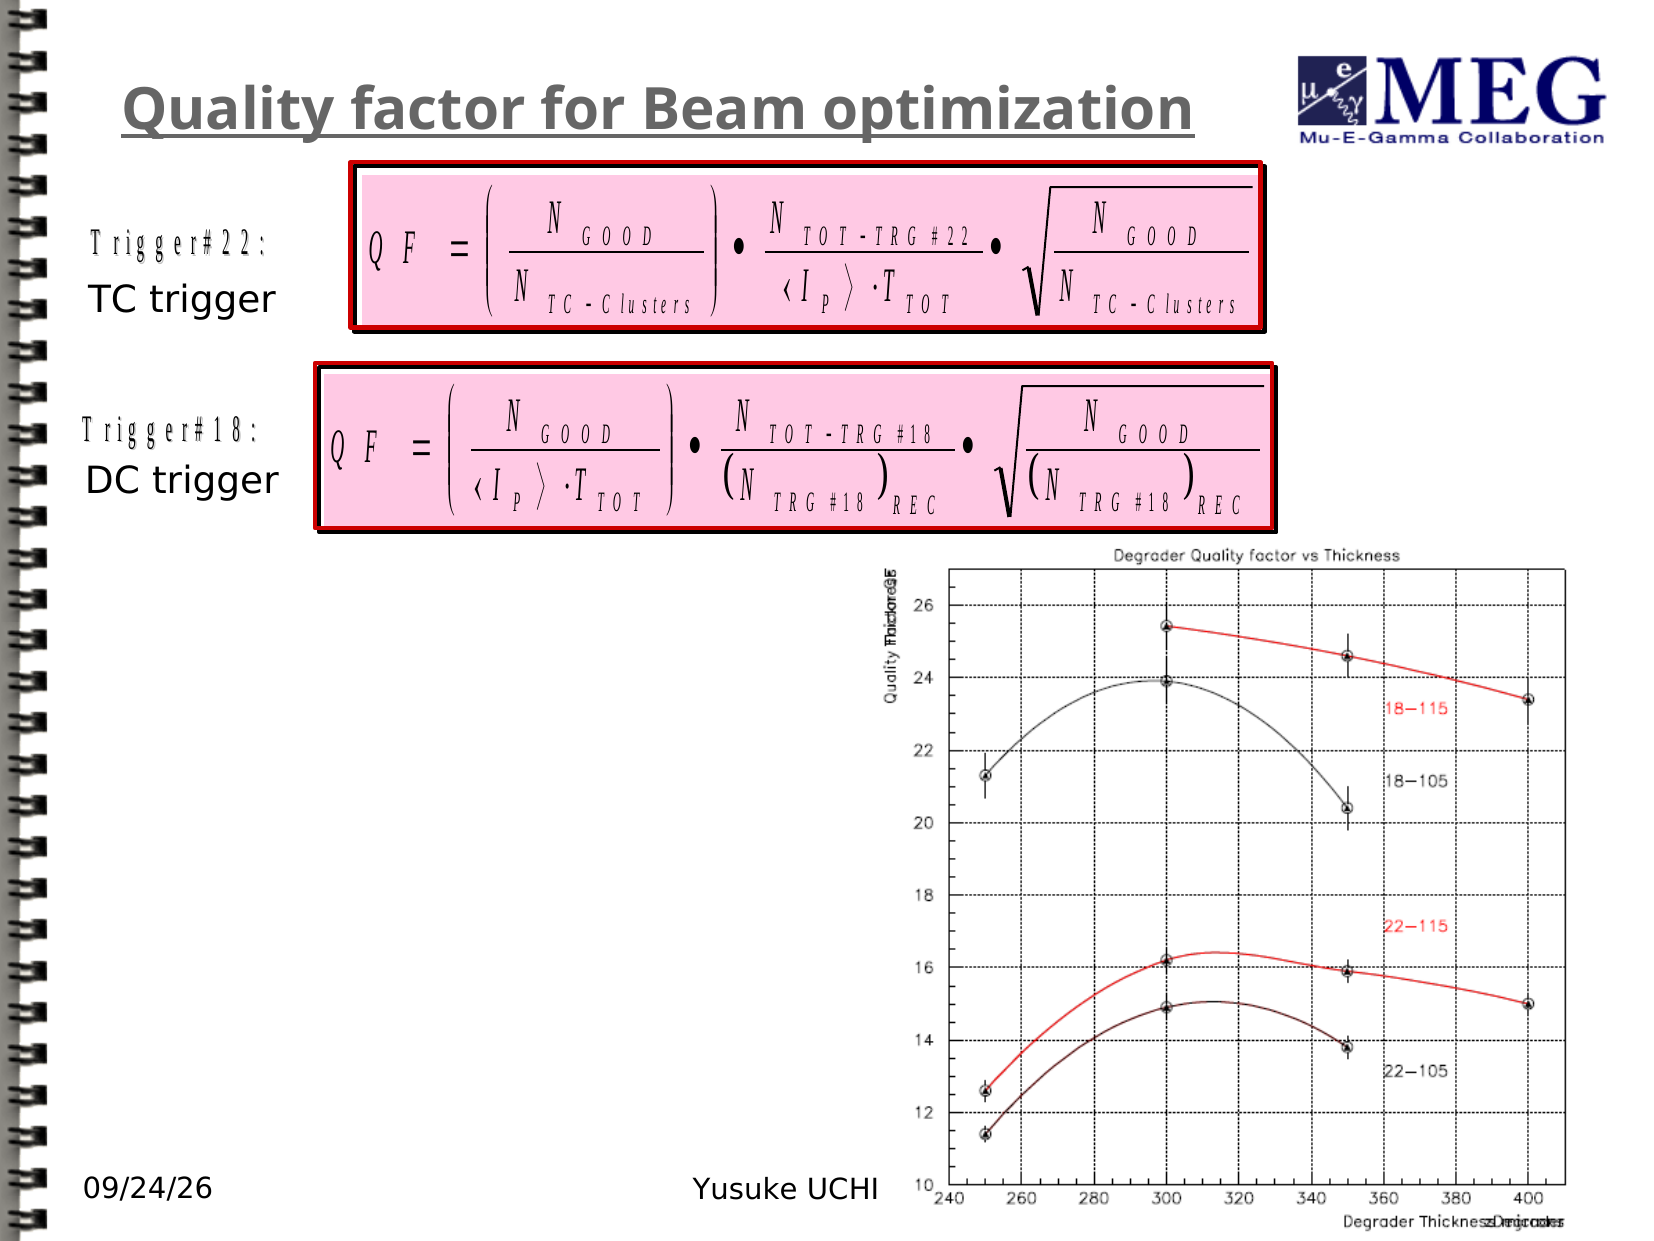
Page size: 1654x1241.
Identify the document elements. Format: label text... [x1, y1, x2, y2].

picture [0, 0, 1654, 1241]
text_box TC trigger [73, 271, 291, 330]
title Quality factor for Beam optimization [121, 50, 1300, 162]
text_box DC trigger [70, 452, 294, 512]
